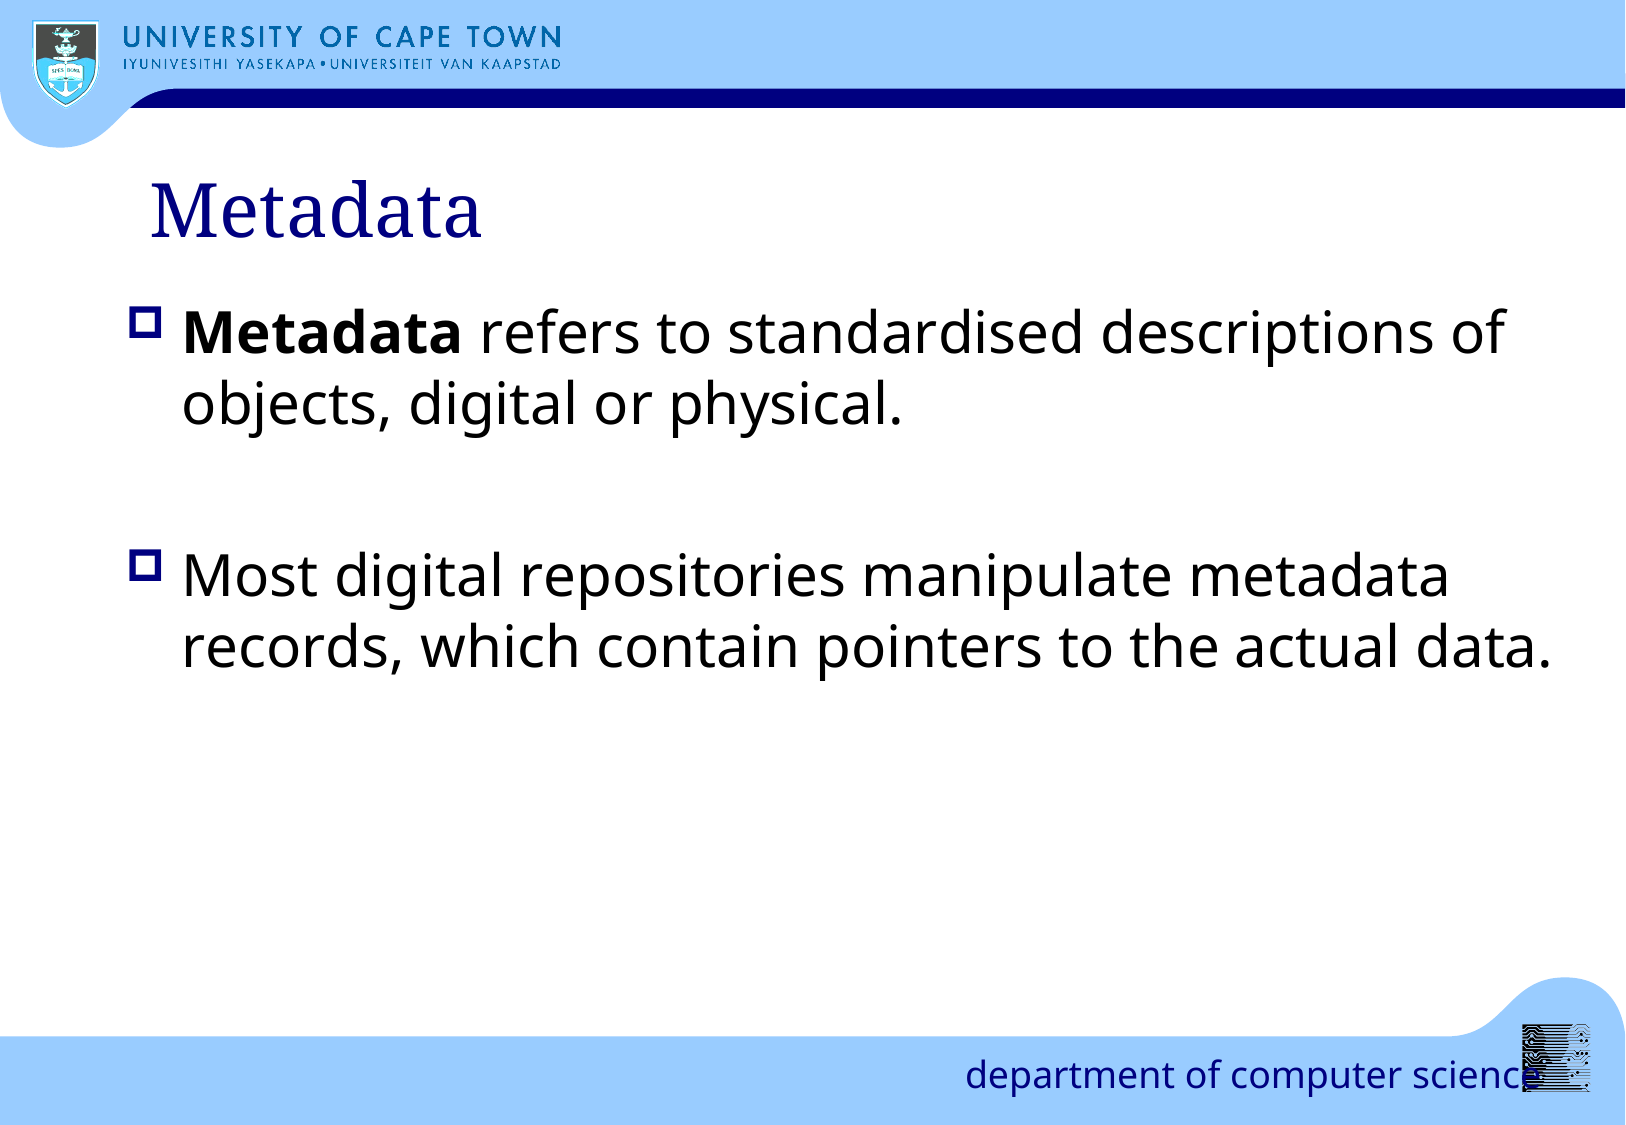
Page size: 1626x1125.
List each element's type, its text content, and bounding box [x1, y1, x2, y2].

picture [1526, 1070, 1536, 1076]
list Metadata refers to standardised descriptions of objects, digital or physical. Most digital repositories manipulate metadata records, which contain pointers to the actual data. [125, 296, 1570, 977]
picture [120, 23, 563, 71]
picture [1522, 1024, 1591, 1092]
title Metadata [134, 140, 1571, 268]
